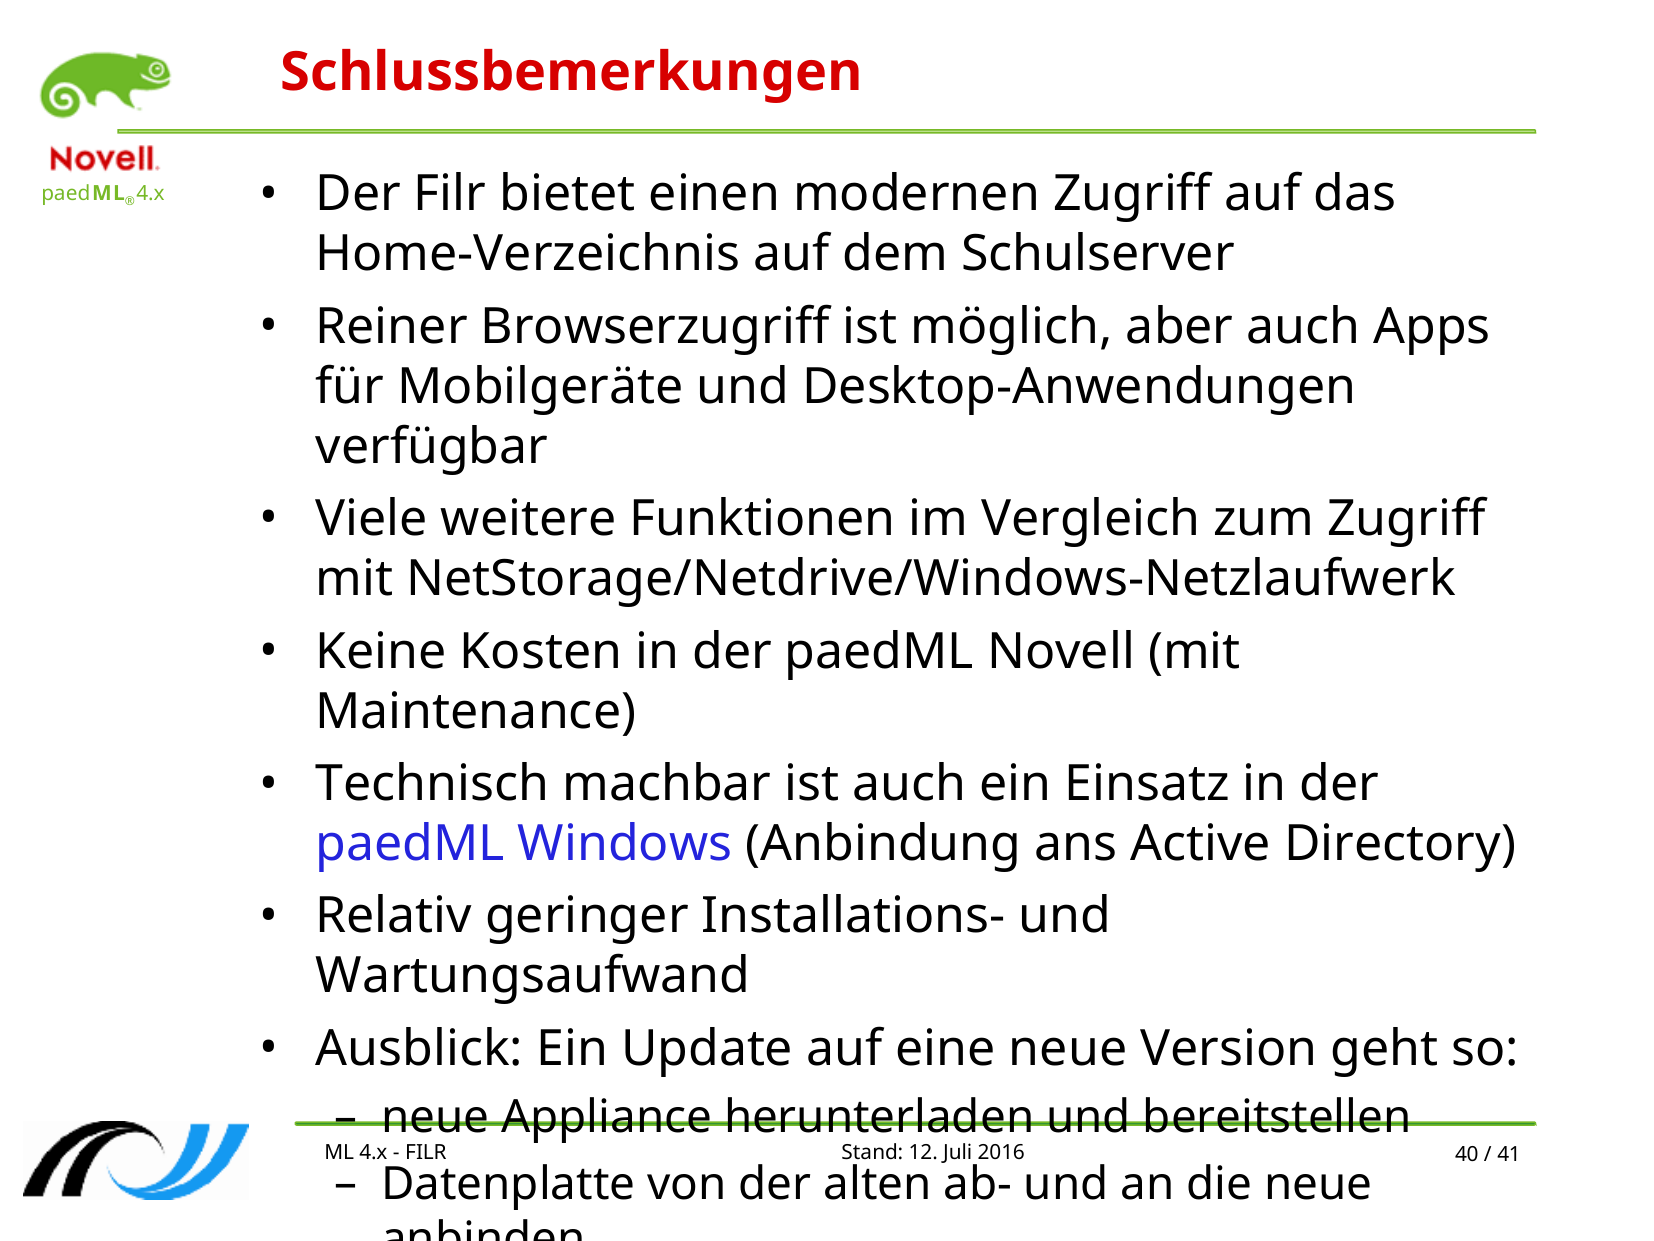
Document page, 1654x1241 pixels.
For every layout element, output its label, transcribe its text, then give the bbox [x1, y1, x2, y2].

picture [23, 1121, 249, 1200]
list Der Filr bietet einen modernen Zugriff auf das Home-Verzeichnis auf dem Schulserver Reiner Browserzugriff ist möglich, aber auch Apps für Mobilgeräte und Desktop-Anwendungen verfügbar Viele weitere Funktionen im Vergleich zum Zugriff mit NetStorage/Netdrive/Windows-Netzlaufwerk Keine Kosten in der paedML Novell (mit Maintenance) Technisch machbar ist auch ein Einsatz in der paedML Windows (Anbindung ans Active Directory) Relativ geringer Installations- und Wartungsaufwand Ausblick: Ein Update auf eine neue Version geht so: neue Appliance herunterladen und bereitstellen Datenplatte von der alten ab- und an die neue anbinden kurze Grundkonfiguration vornehmen – fertig! [259, 160, 1536, 1109]
title Schlussbemerkungen [259, 17, 1534, 121]
picture [26, 35, 184, 193]
